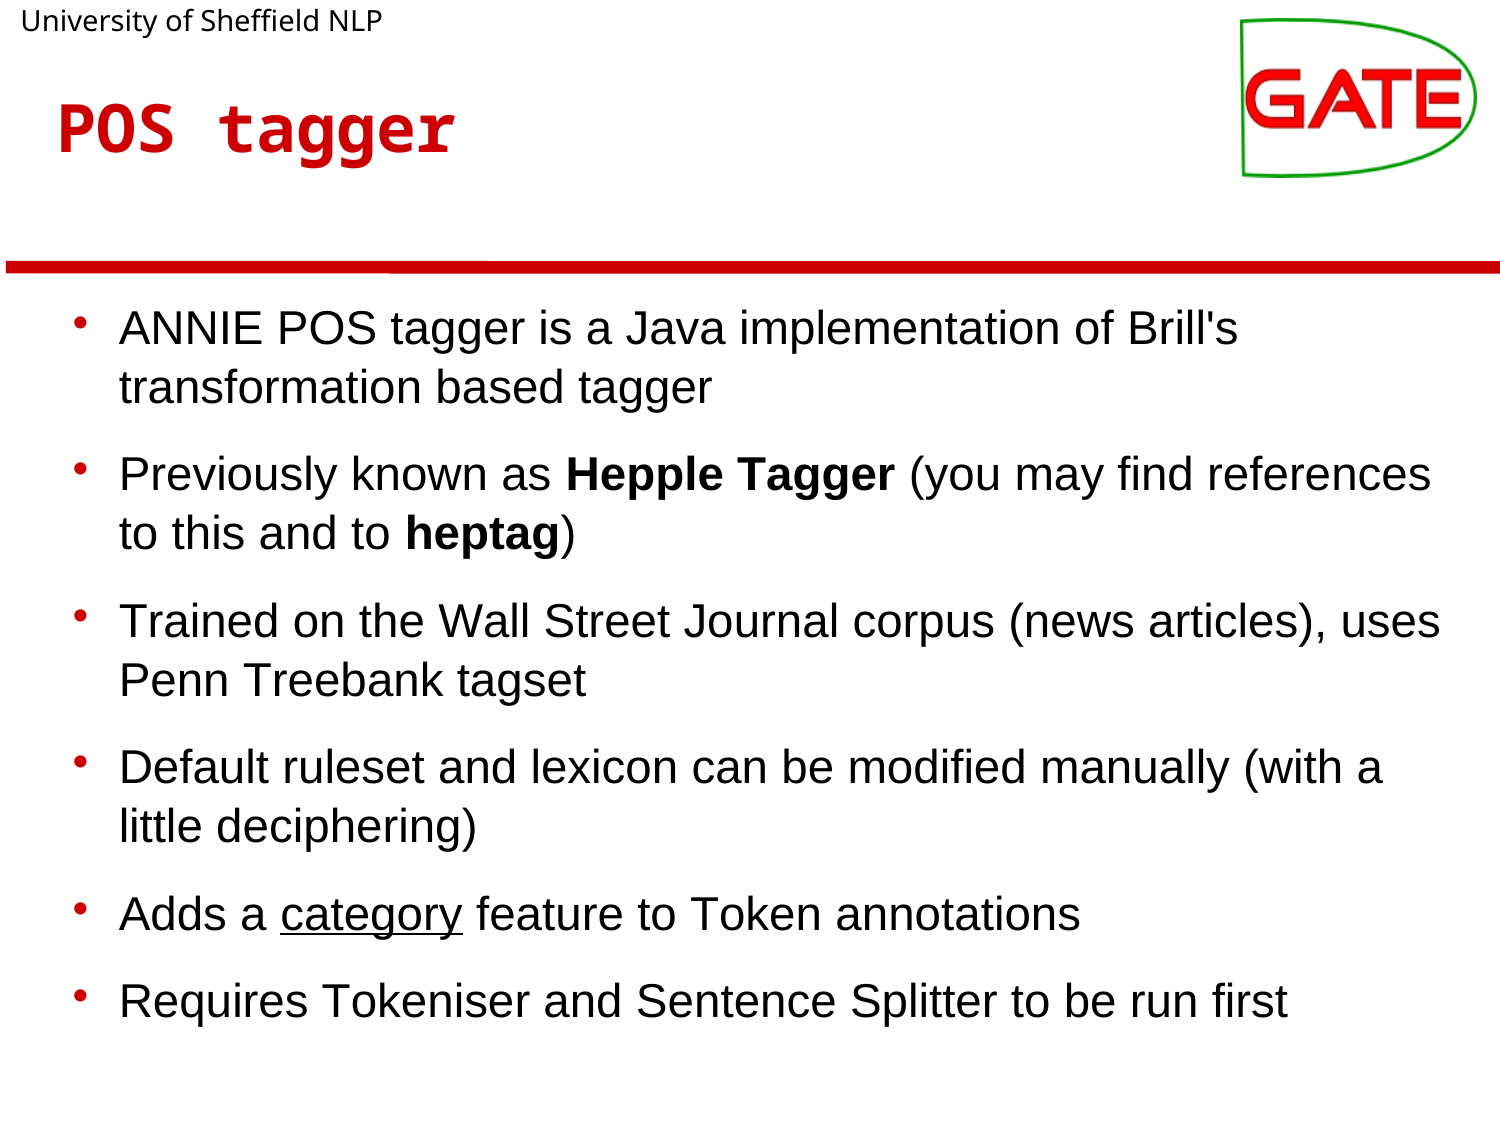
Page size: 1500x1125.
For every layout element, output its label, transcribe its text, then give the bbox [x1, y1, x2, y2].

list ANNIE POS tagger is a Java implementation of Brill's transformation based tagger Previously known as Hepple Tagger (you may find references to this and to heptag) Trained on the Wall Street Journal corpus (news articles), uses Penn Treebank tagset Default ruleset and lexicon can be modified manually (with a little deciphering) Adds a category feature to Token annotations Requires Tokeniser and Sentence Splitter to be run first [56, 290, 1477, 1034]
picture [1240, 18, 1477, 178]
title POS tagger [56, 34, 1120, 222]
